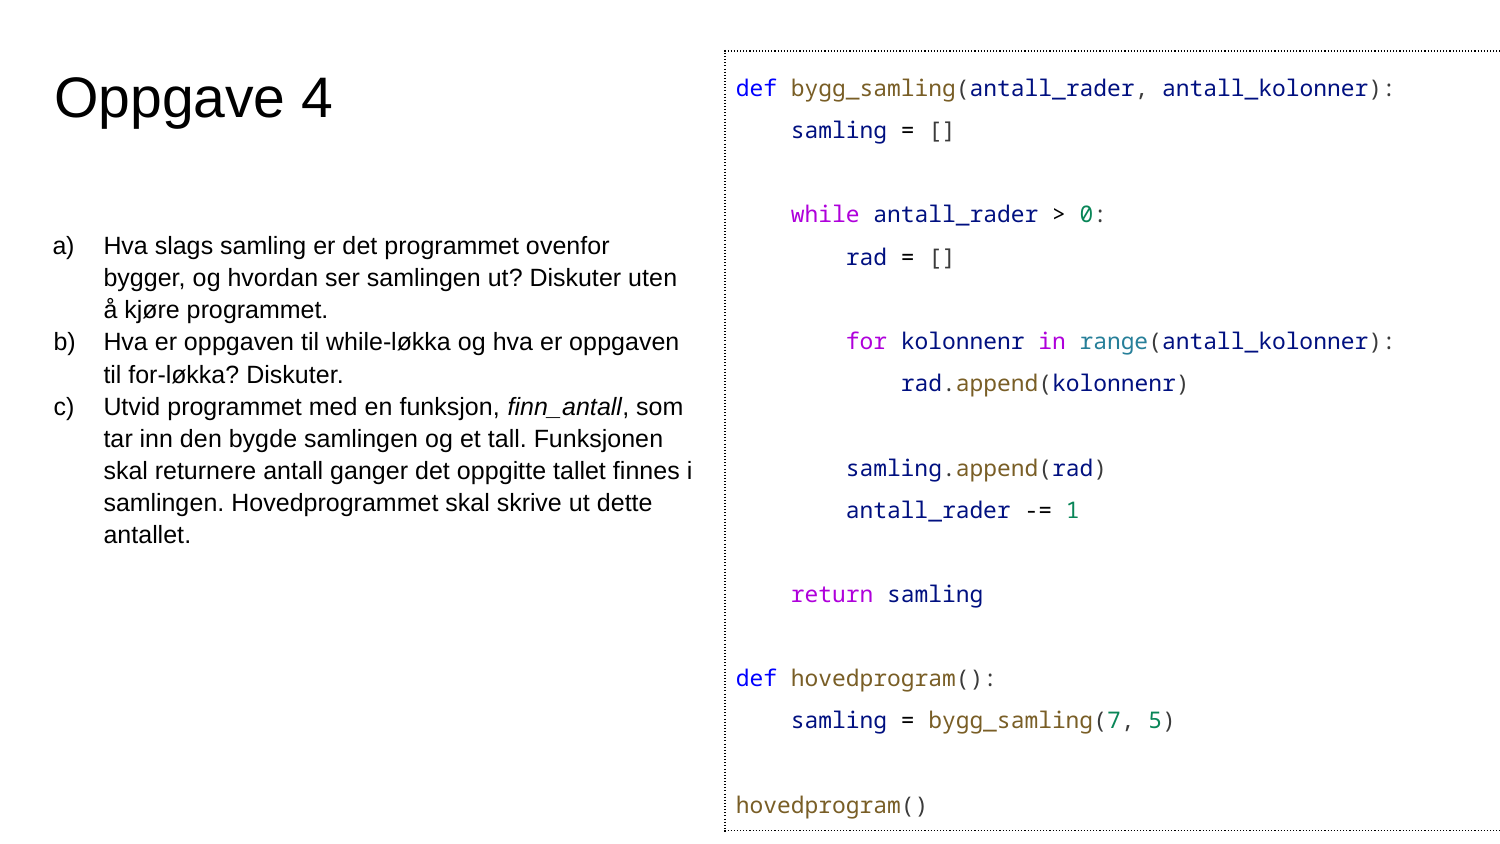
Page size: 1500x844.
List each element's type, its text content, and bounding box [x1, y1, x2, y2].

table_header def bygg_samling(antall_rader, antall_kolonner): samling = [] while antall_rader > 0: rad = [] for kolonnenr in range(antall_kolonner): rad.append(kolonnenr) samling.append(rad) antall_rader -= 1 return samling def hovedprogram(): samling = bygg_samling(7, 5) hovedprogram() [725, 51, 1500, 830]
title Oppgave 4 [39, 50, 725, 145]
list Hva slags samling er det programmet ovenfor bygger, og hvordan ser samlingen ut? Diskuter uten å kjøre programmet. Hva er oppgaven til while-løkka og hva er oppgaven til for-løkka? Diskuter. Utvid programmet med en funksjon, finn_antall, som tar inn den bygde samlingen og et tall. Funksjonen skal returnere antall ganger det oppgitte tallet finnes i samlingen. Hovedprogrammet skal skrive ut dette antallet. [13, 186, 713, 748]
